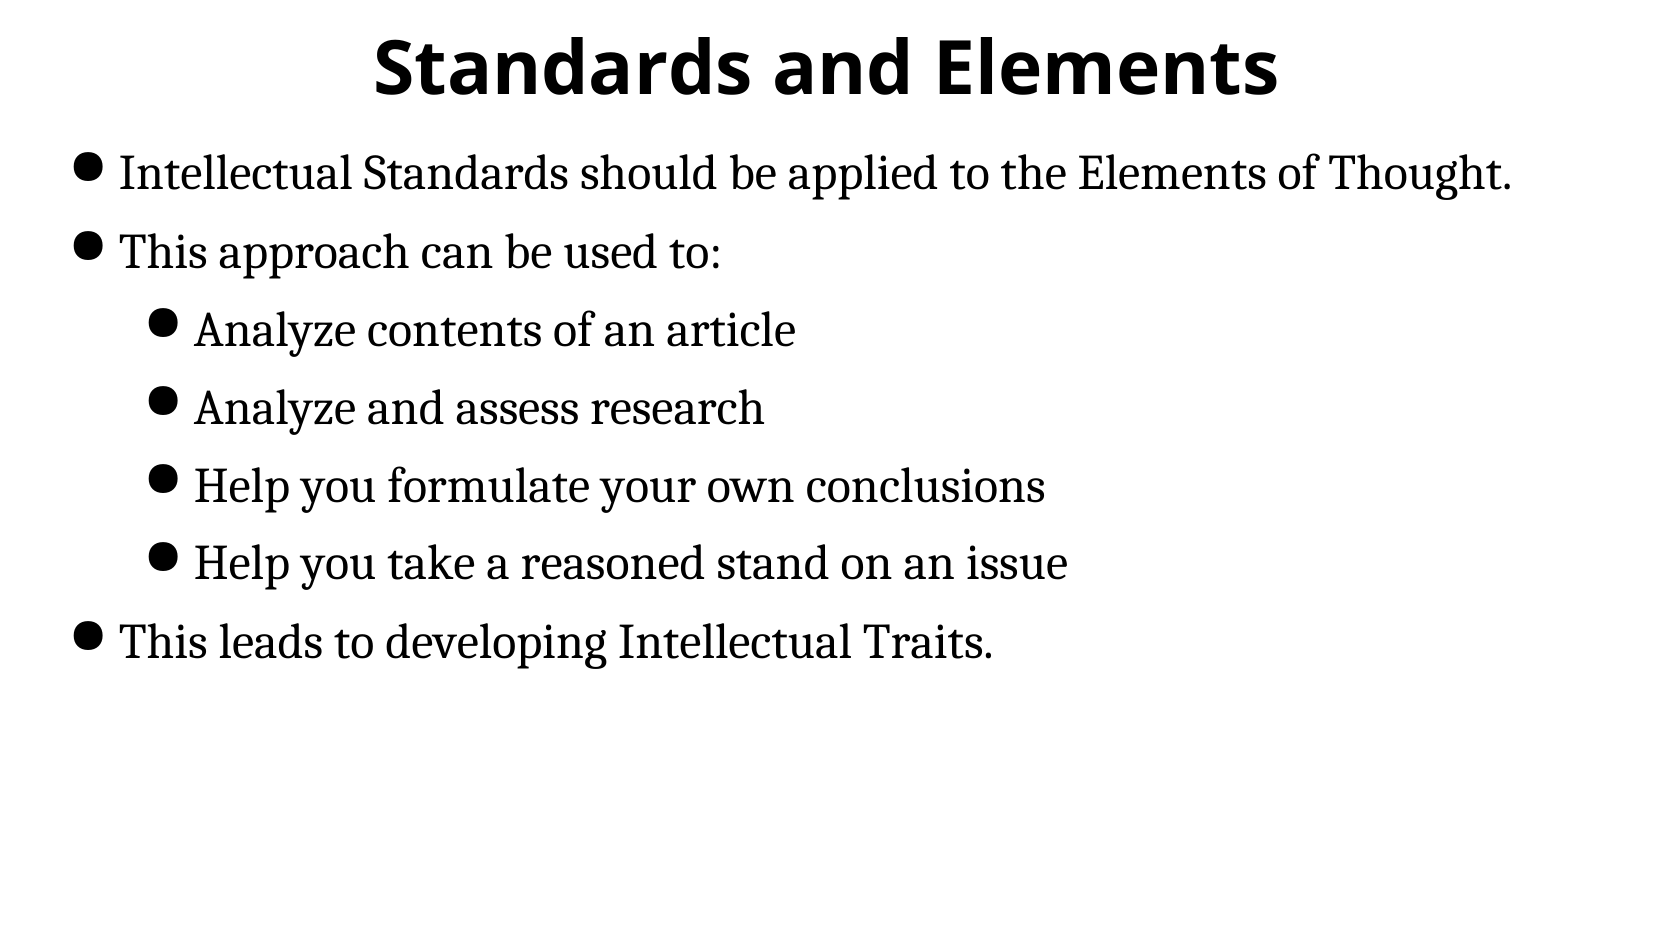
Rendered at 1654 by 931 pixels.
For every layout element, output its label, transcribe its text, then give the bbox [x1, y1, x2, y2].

title Standards and Elements [0, 17, 1654, 124]
text_box Intellectual Standards should be applied to the Elements of Thought. This approach can be used to: Analyze contents of an article Analyze and assess research Help you formulate your own conclusions Help you take a reasoned stand on an issue This leads to developing Intellectual Traits. [17, 72, 1602, 676]
